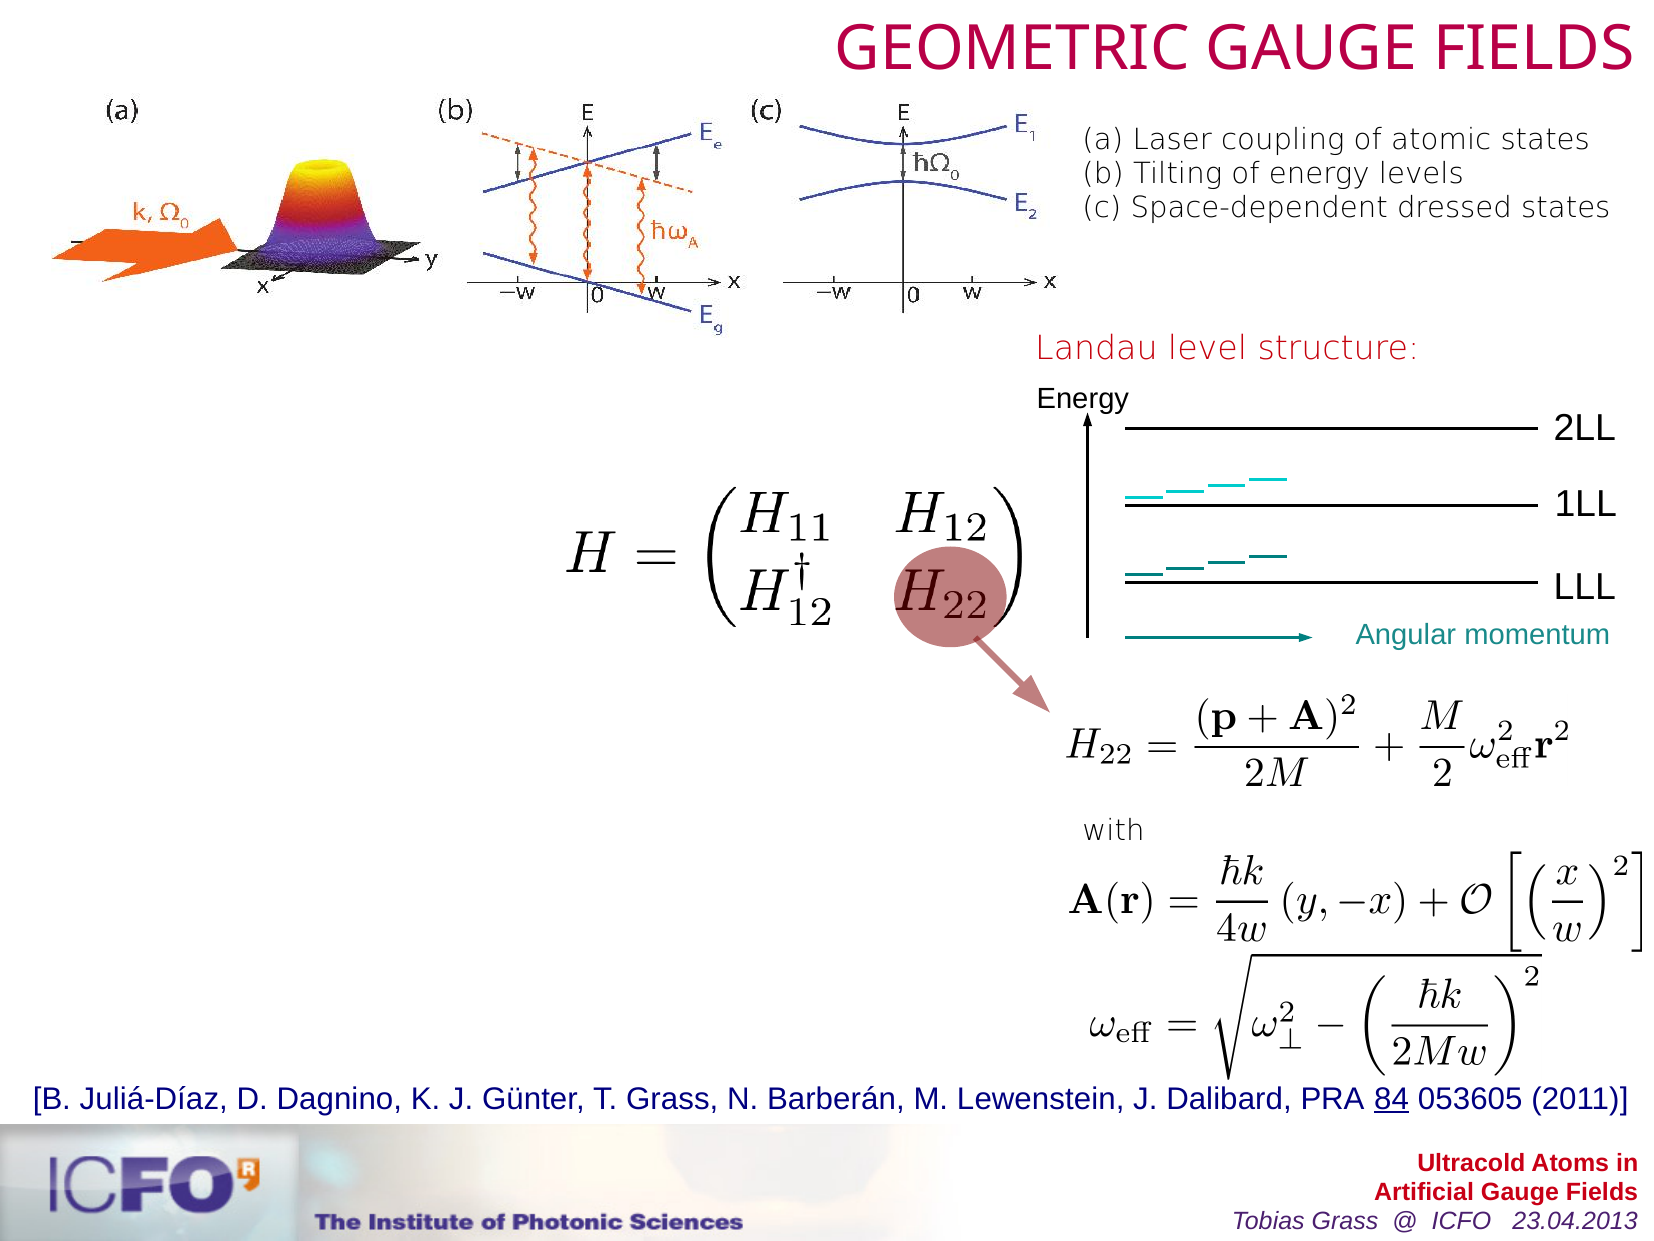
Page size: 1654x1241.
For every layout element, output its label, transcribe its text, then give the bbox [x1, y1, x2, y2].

text_box [894, 546, 1007, 648]
text_box Ultracold Atoms in Artificial Gauge Fields Tobias Grass @ ICFO 23.04.2013 [712, 1138, 1654, 1241]
picture [0, 1124, 976, 1241]
text_box Landau level structure: [1020, 321, 1448, 420]
text_box (a) Laser coupling of atomic states (b) Tilting of energy levels (c) Space-dependent dressed states [1081, 114, 1654, 264]
picture [1066, 694, 1568, 786]
text_box Energy [1020, 420, 1246, 424]
text_box 2LL [1537, 397, 1654, 458]
text_box Angular momentum [1339, 609, 1651, 660]
picture [51, 85, 1081, 338]
picture [1069, 851, 1642, 952]
text_box [B. Juliá-Díaz, D. Dagnino, K. J. Günter, T. Grass, N. Barberán, M. Lewenstein, J. Dalibard, PRA 84 053605 (2011)] [17, 1073, 1645, 1124]
text_box 1LL [1538, 473, 1654, 534]
text_box LLL [1537, 556, 1654, 617]
picture [1090, 954, 1542, 1080]
picture [566, 486, 1022, 627]
text_box GEOMETRIC GAUGE FIELDS [0, 0, 1651, 99]
text_box with [1067, 805, 1276, 904]
